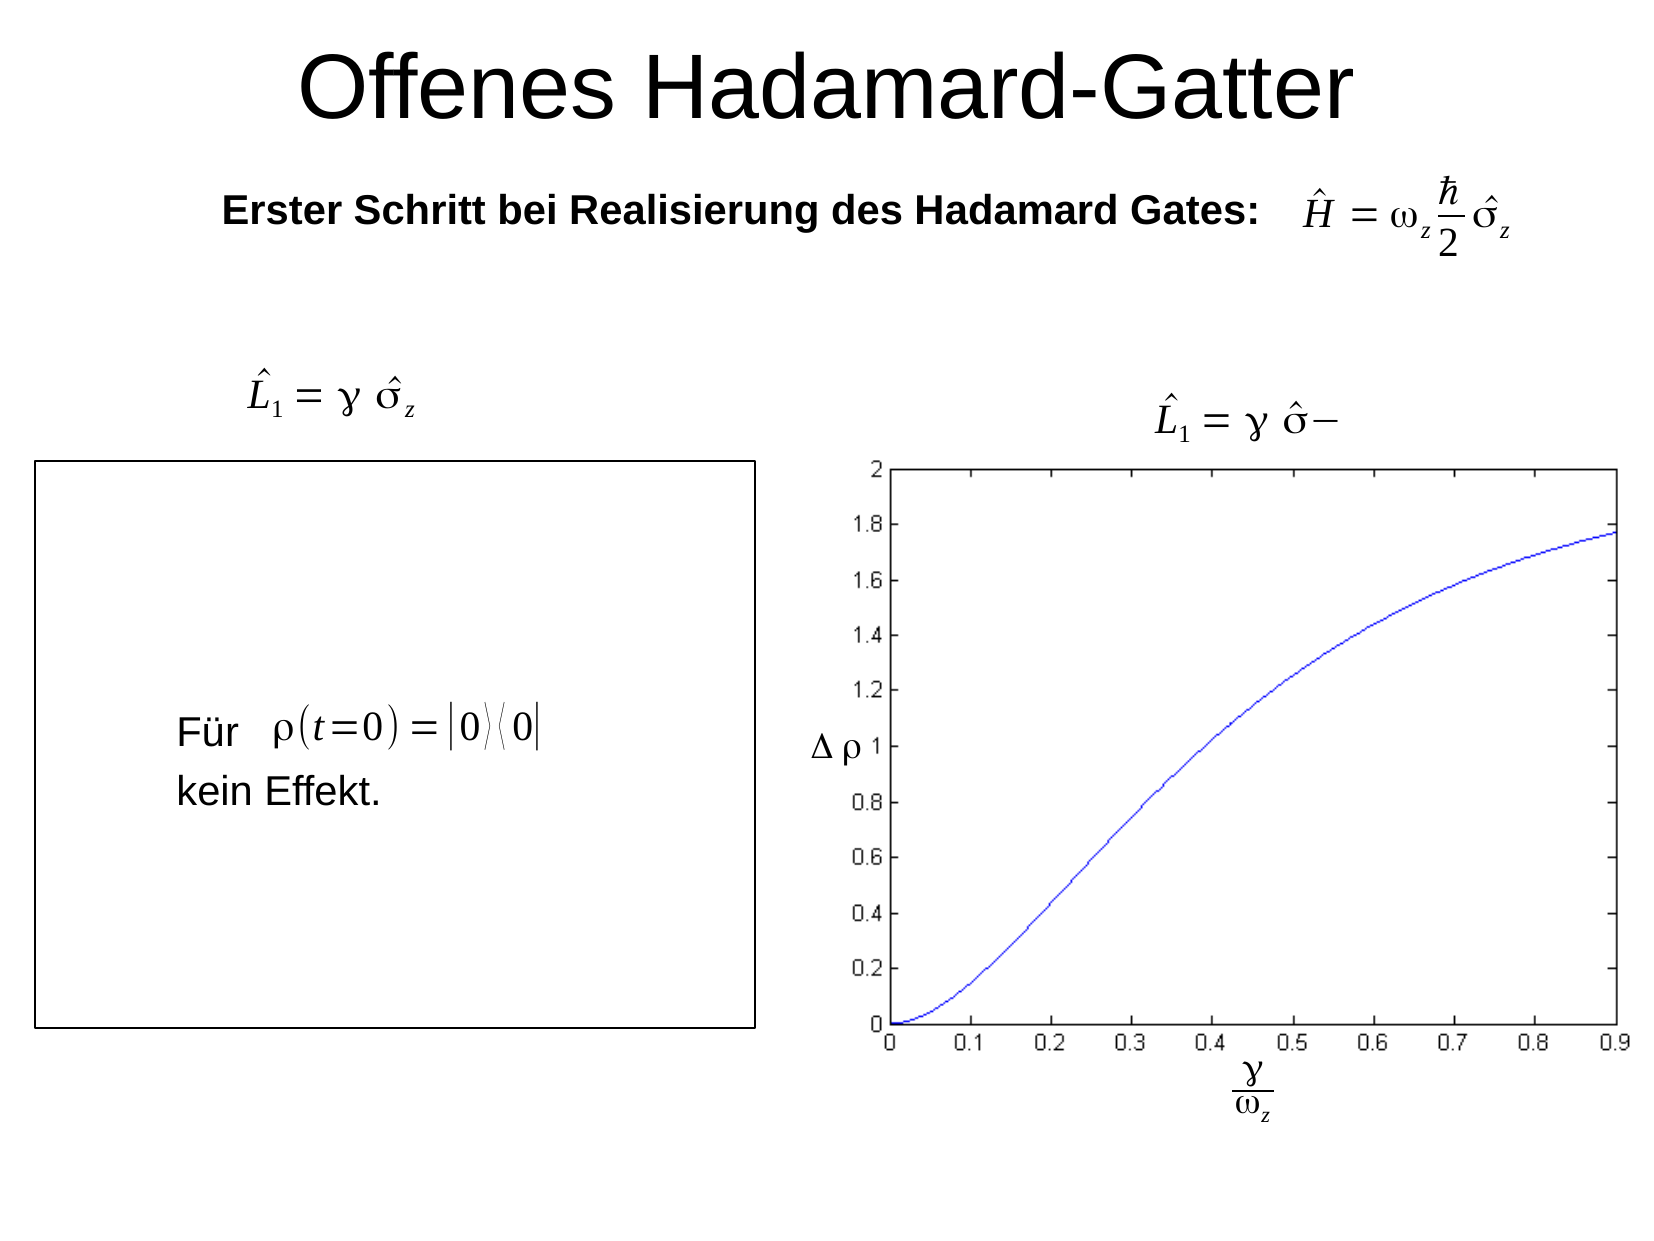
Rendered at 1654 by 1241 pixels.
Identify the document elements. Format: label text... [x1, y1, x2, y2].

text_box kein Effekt. [161, 760, 397, 822]
text_box Für [161, 701, 254, 760]
chart [238, 366, 426, 424]
chart [265, 699, 549, 752]
chart [1223, 1060, 1282, 1128]
text_box Erster Schritt bei Realisierung des Hadamard Gates: [206, 179, 1293, 243]
chart [1293, 171, 1518, 266]
picture [768, 460, 1642, 1112]
chart [1145, 391, 1348, 449]
title Offenes Hadamard-Gatter [82, 19, 1571, 154]
chart [804, 731, 869, 768]
